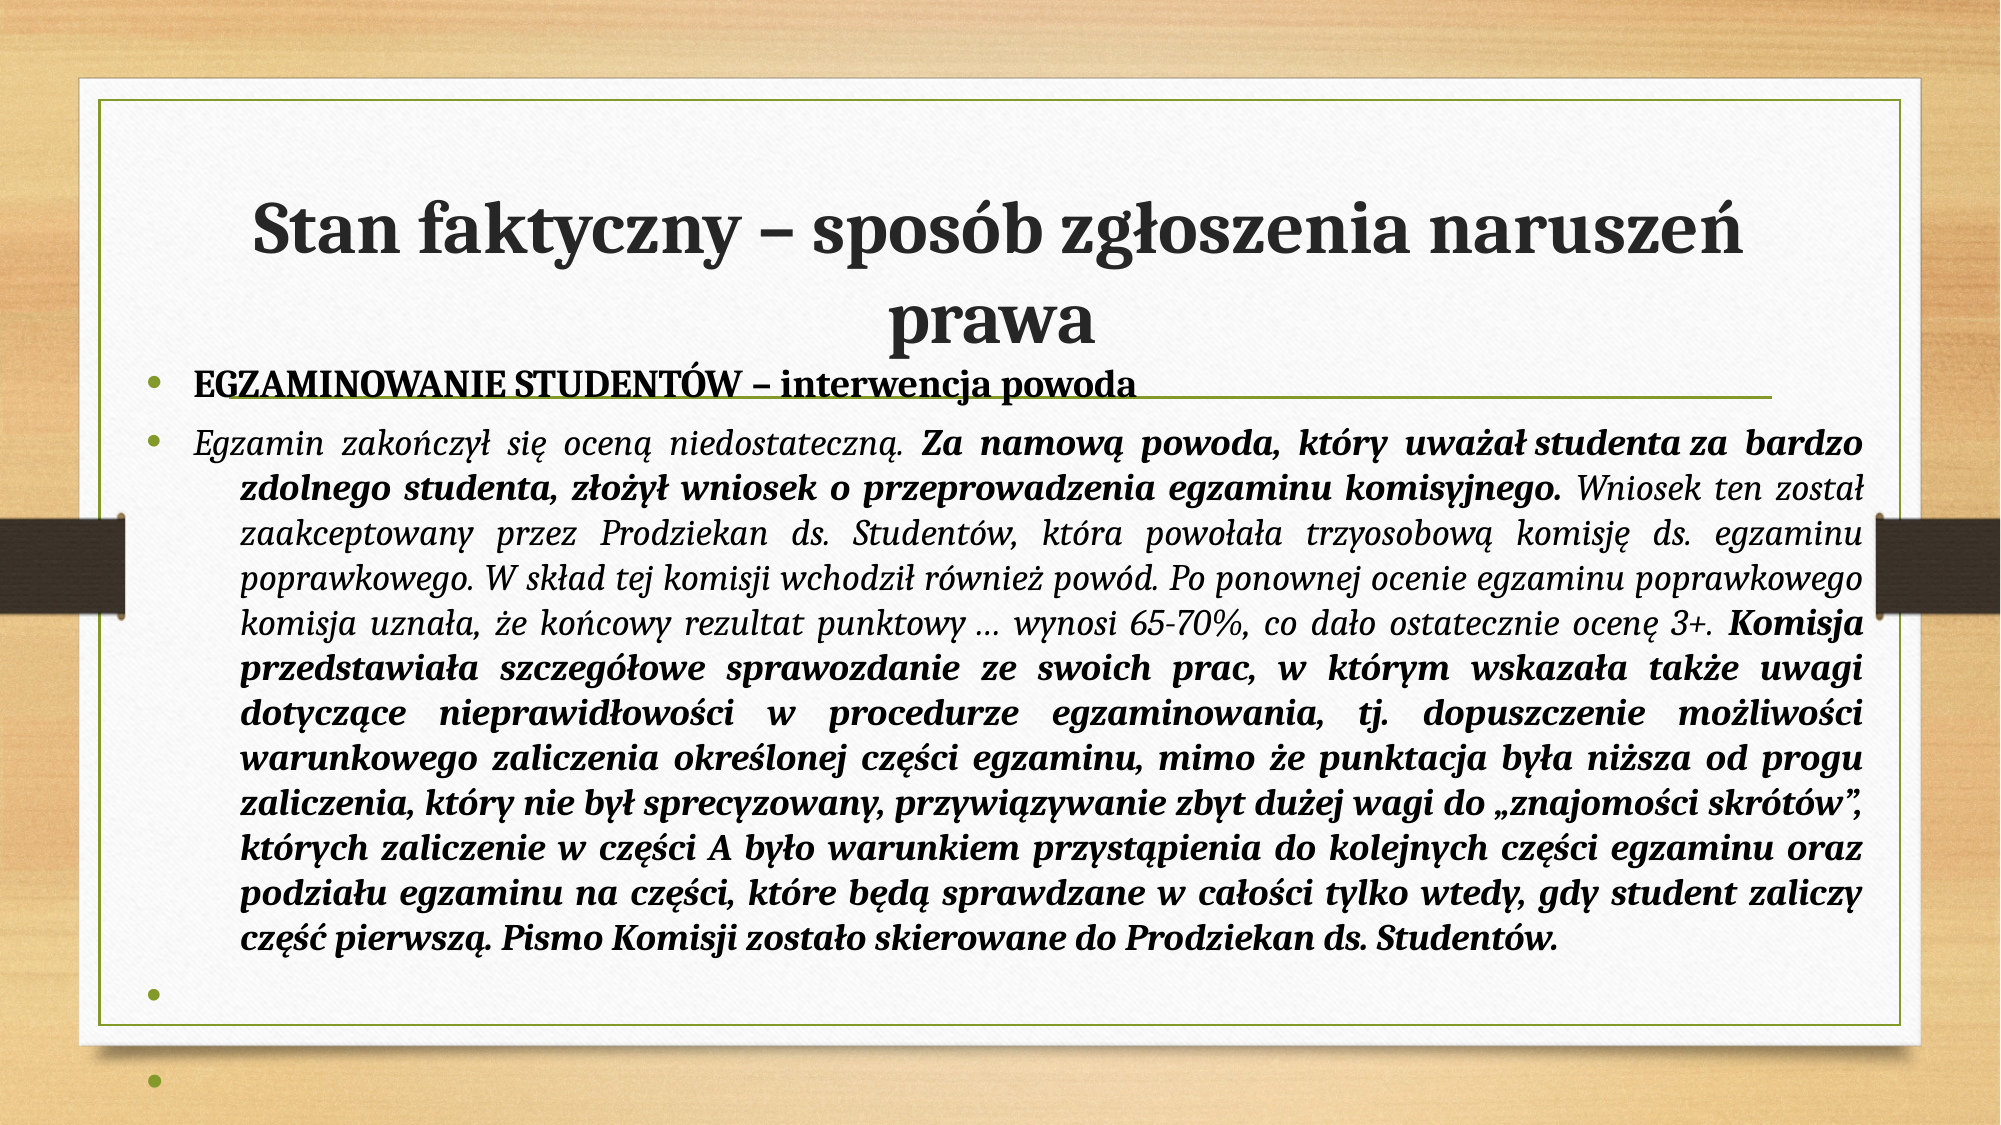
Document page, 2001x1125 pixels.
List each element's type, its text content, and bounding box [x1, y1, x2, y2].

title Stan faktyczny – sposób zgłoszenia naruszeń prawa [212, 161, 1788, 326]
list EGZAMINOWANIE STUDENTÓW – interwencja powoda Egzamin zakończył się oceną niedostateczną. Za namową powoda, który uważał studenta za bardzo zdolnego studenta, złożył wniosek o przeprowadzenia egzaminu komisyjnego. Wniosek ten został zaakceptowany przez Prodziekan ds. Studentów, która powołała trzyosobową komisję ds. egzaminu poprawkowego. W skład tej komisji wchodził również powód. Po ponownej ocenie egzaminu poprawkowego komisja uznała, że końcowy rezultat punktowy … wynosi 65-70%, co dało ostatecznie ocenę 3+. Komisja przedstawiała szczegółowe sprawozdanie ze swoich prac, w którym wskazała także uwagi dotyczące nieprawidłowości w procedurze egzaminowania, tj. dopuszczenie możliwości warunkowego zaliczenia określonej części egzaminu, mimo że punktacja była niższa od progu zaliczenia, który nie był sprecyzowany, przywiązywanie zbyt dużej wagi do „znajomości skrótów”, których zaliczenie w części A było warunkiem przystąpienia do kolejnych części egzaminu oraz podziału egzaminu na części, które będą sprawdzane w całości tylko wtedy, gdy student zaliczy część pierwszą. Pismo Komisji zostało skierowane do Prodziekan ds. Studentów. [131, 326, 1880, 1000]
